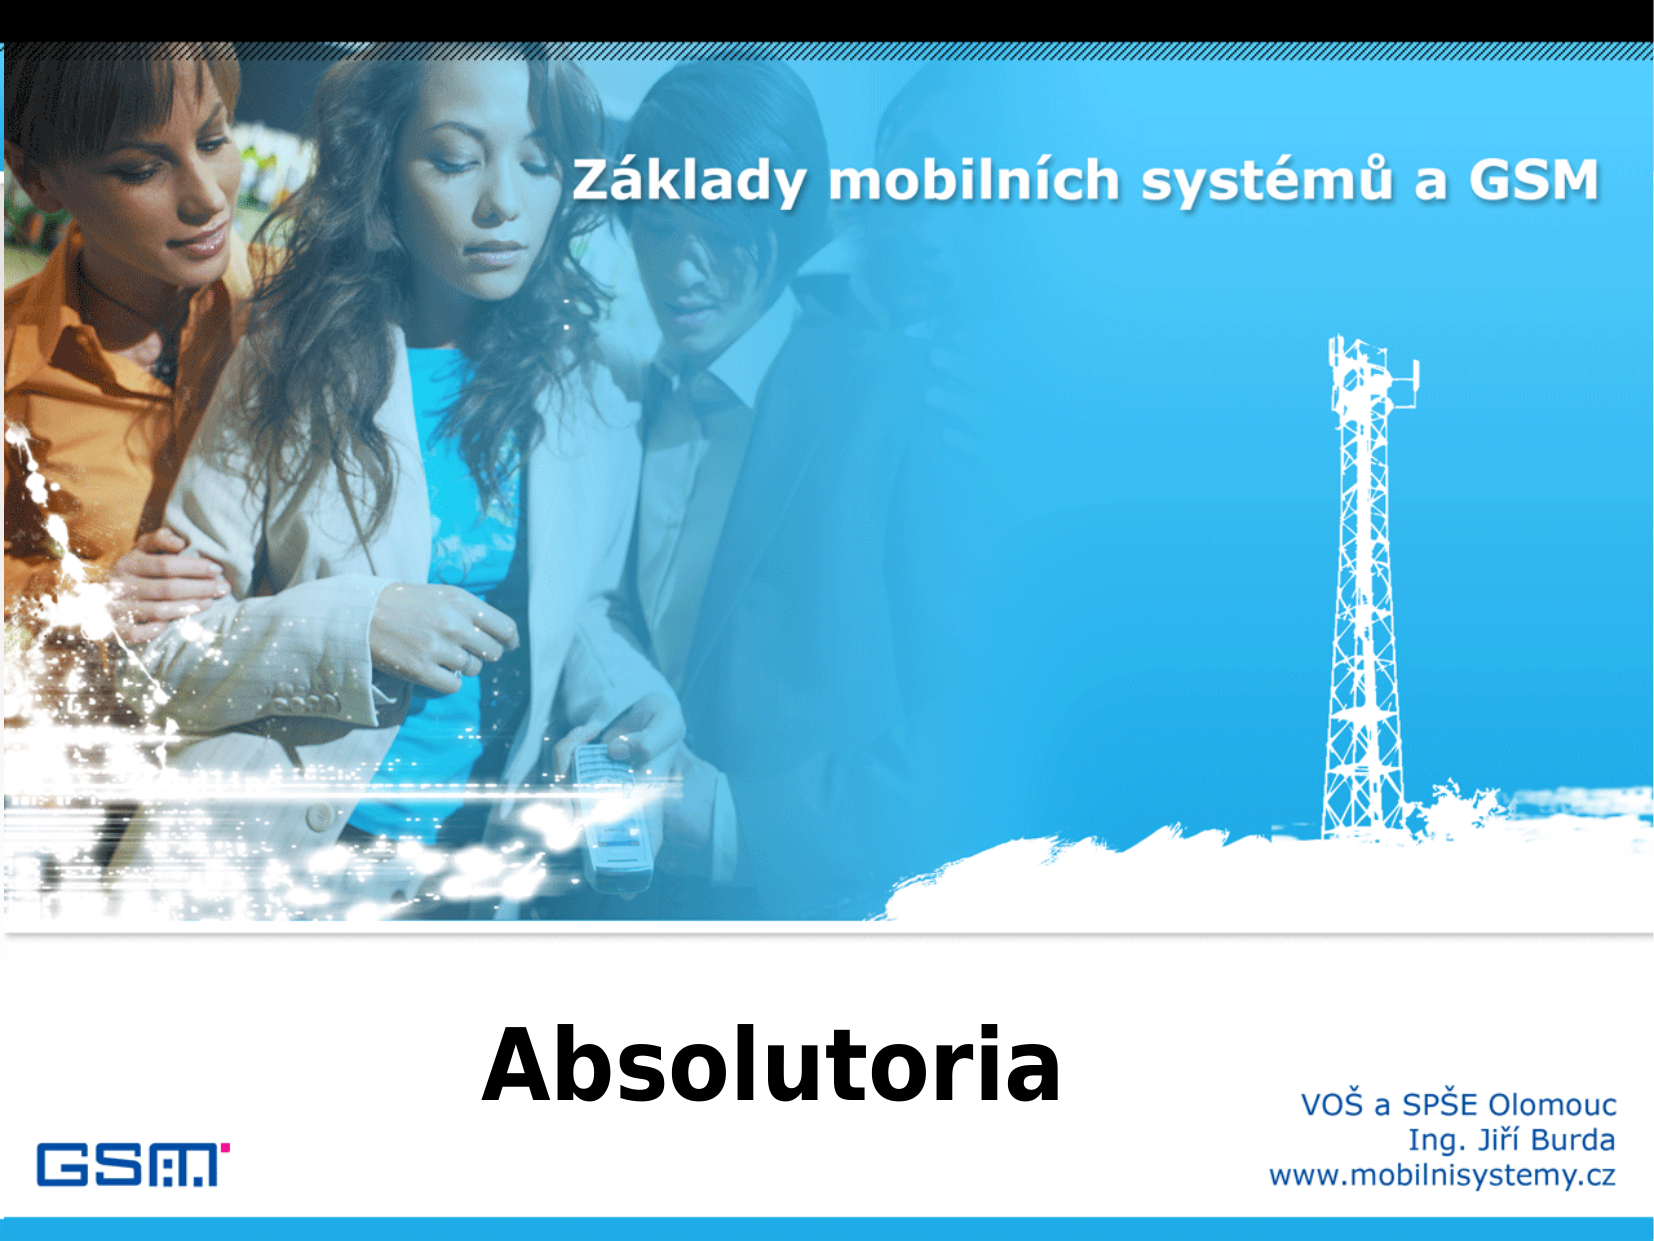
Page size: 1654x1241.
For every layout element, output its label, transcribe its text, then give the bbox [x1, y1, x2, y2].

picture [0, 0, 1654, 1241]
text_box Absolutoria [466, 1000, 1082, 1132]
